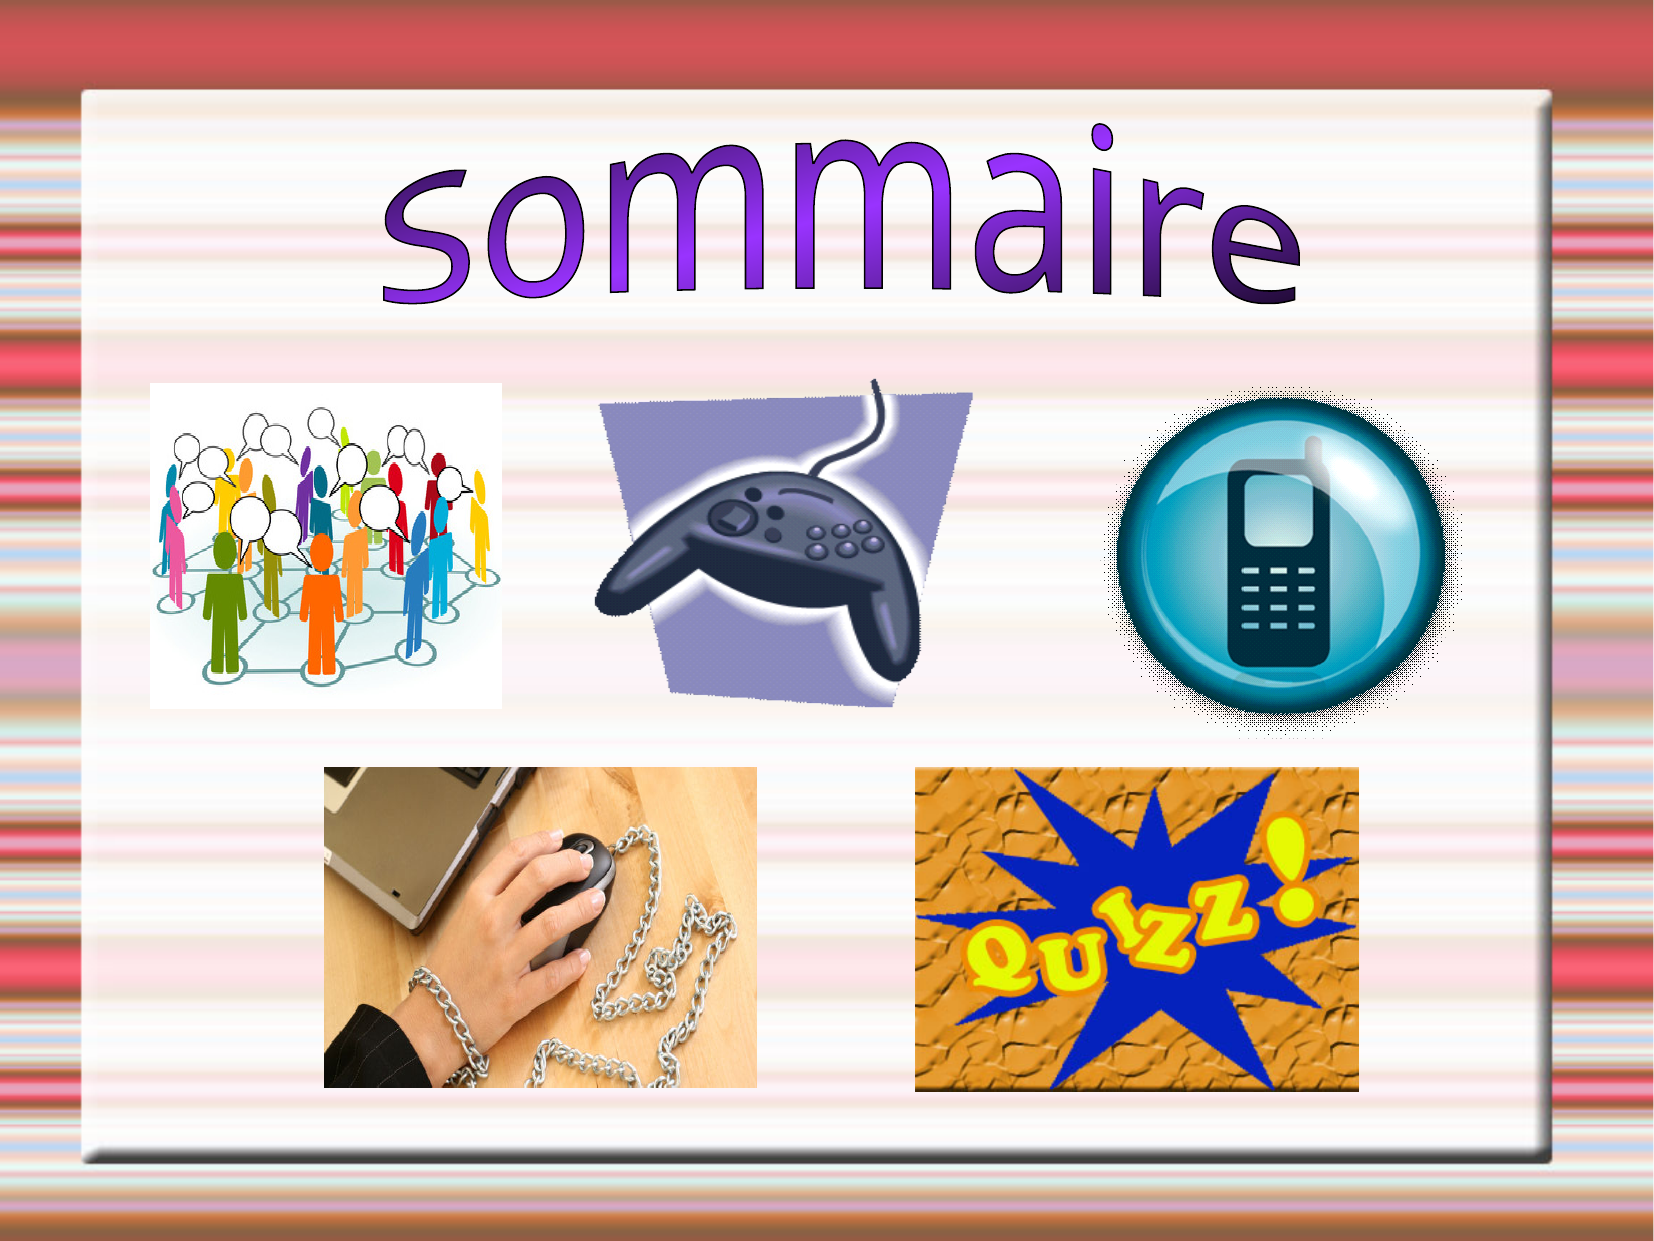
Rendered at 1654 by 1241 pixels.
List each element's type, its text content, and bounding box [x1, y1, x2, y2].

text_box Sommaire [796, 140, 951, 289]
text_box Sommaire [1093, 168, 1111, 294]
text_box Sommaire [383, 170, 470, 304]
picture [0, 0, 1654, 1241]
text_box Sommaire [488, 176, 584, 298]
text_box Sommaire [610, 145, 763, 293]
text_box Sommaire [1143, 179, 1204, 297]
text_box Sommaire [1092, 123, 1113, 151]
text_box Sommaire [975, 153, 1062, 293]
text_box Sommaire [1212, 205, 1300, 304]
